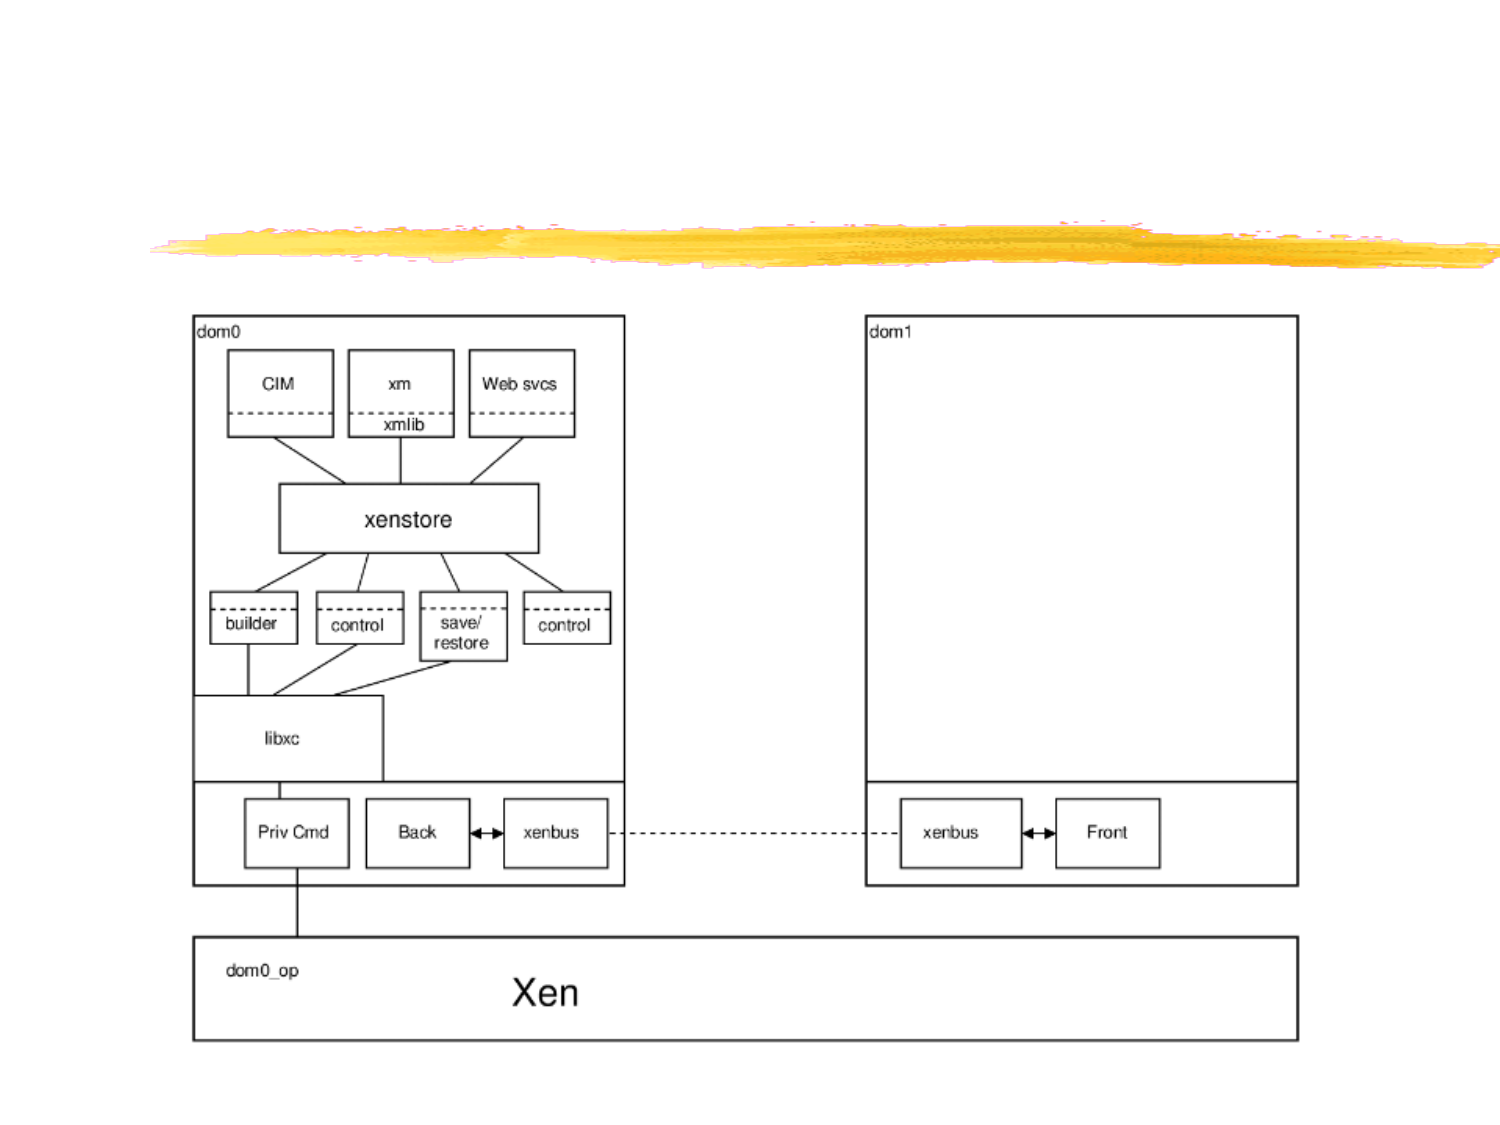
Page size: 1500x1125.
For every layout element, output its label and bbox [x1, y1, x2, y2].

picture [150, 215, 1500, 279]
chart [183, 307, 1309, 1055]
